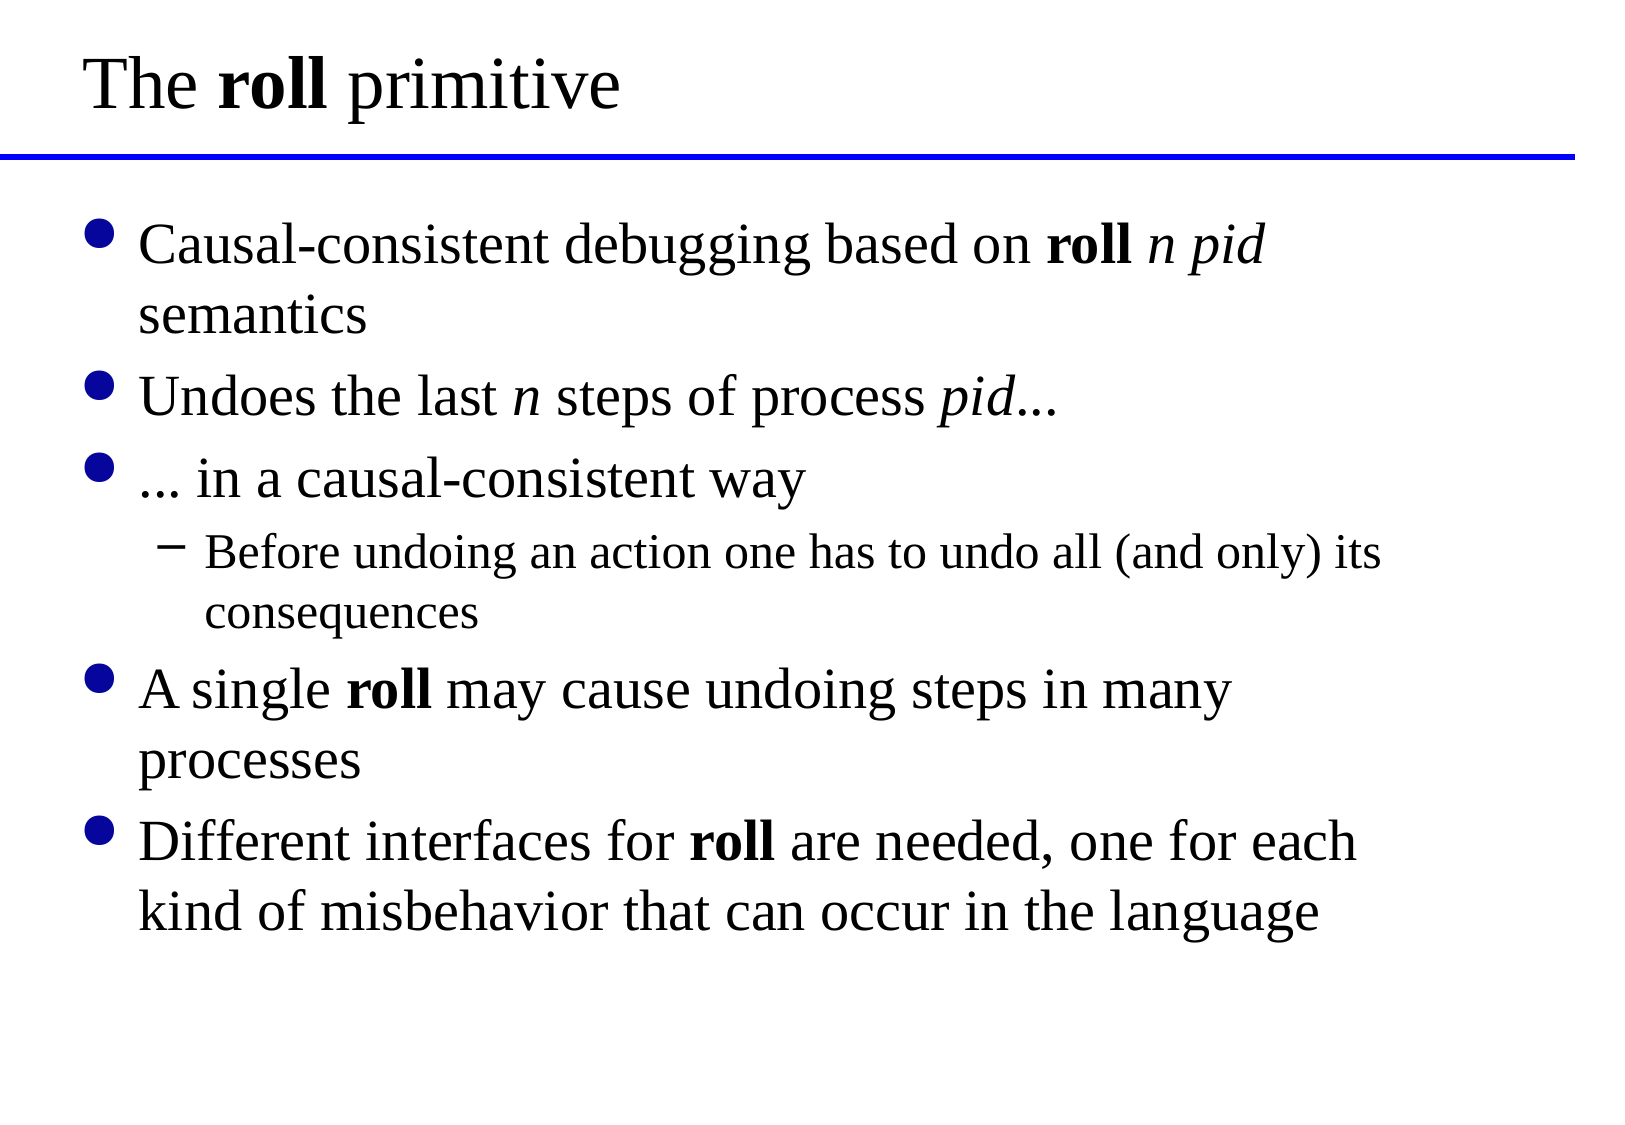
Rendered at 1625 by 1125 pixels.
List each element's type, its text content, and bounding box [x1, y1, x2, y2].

title The roll primitive [67, 27, 1544, 131]
list Causal-consistent debugging based on roll n pid semantics Undoes the last n steps of process pid... ... in a causal-consistent way Before undoing an action one has to undo all (and only) its consequences A single roll may cause undoing steps in many processes Different interfaces for roll are needed, one for each kind of misbehavior that can occur in the language [67, 198, 1478, 1061]
